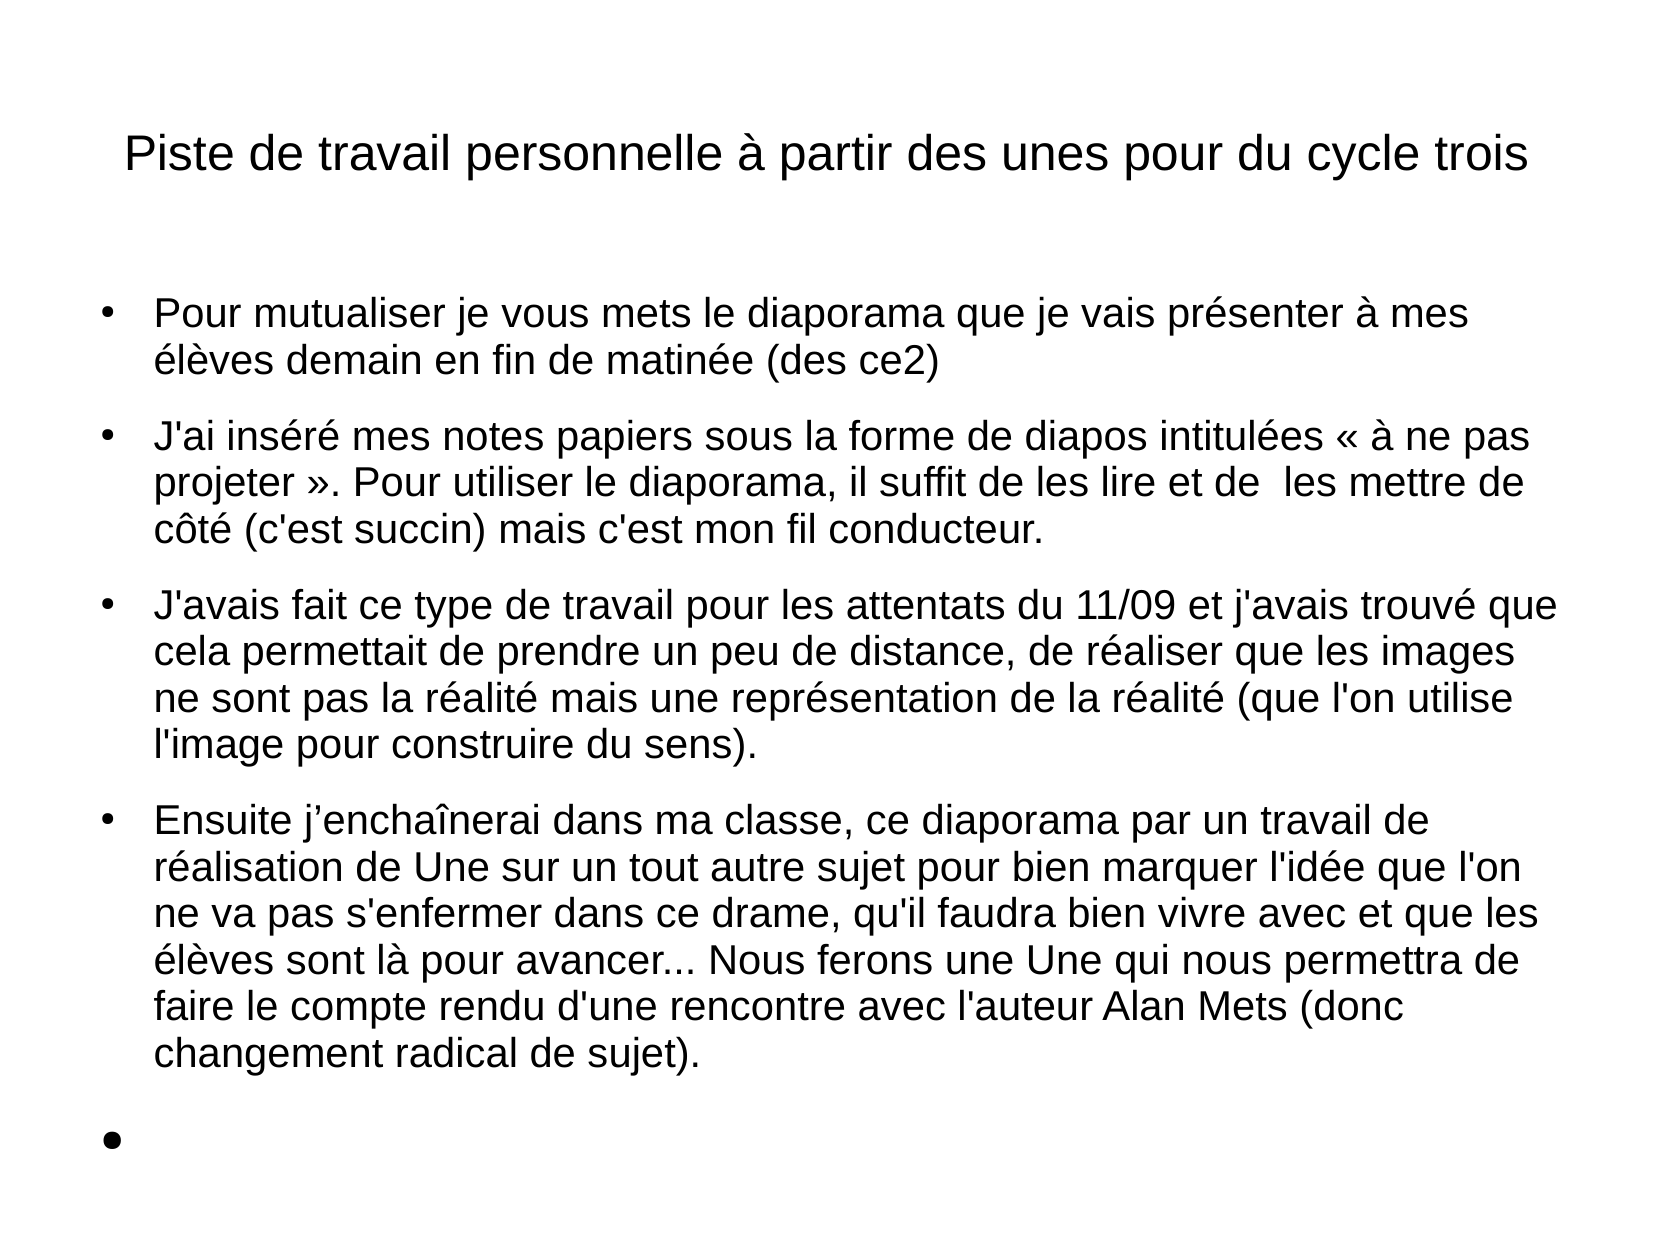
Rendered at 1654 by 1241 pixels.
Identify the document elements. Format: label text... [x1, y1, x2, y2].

title Piste de travail personnelle à partir des unes pour du cycle trois [82, 49, 1571, 257]
list Pour mutualiser je vous mets le diaporama que je vais présenter à mes élèves demain en fin de matinée (des ce2) J'ai inséré mes notes papiers sous la forme de diapos intitulées « à ne pas projeter ». Pour utiliser le diaporama, il suffit de les lire et de les mettre de côté (c'est succin) mais c'est mon fil conducteur. J'avais fait ce type de travail pour les attentats du 11/09 et j'avais trouvé que cela permettait de prendre un peu de distance, de réaliser que les images ne sont pas la réalité mais une représentation de la réalité (que l'on utilise l'image pour construire du sens). Ensuite j’enchaînerai dans ma classe, ce diaporama par un travail de réalisation de Une sur un tout autre sujet pour bien marquer l'idée que l'on ne va pas s'enfermer dans ce drame, qu'il faudra bien vivre avec et que les élèves sont là pour avancer... Nous ferons une Une qui nous permettra de faire le compte rendu d'une rencontre avec l'auteur Alan Mets (donc changement radical de sujet). [82, 290, 1571, 1185]
